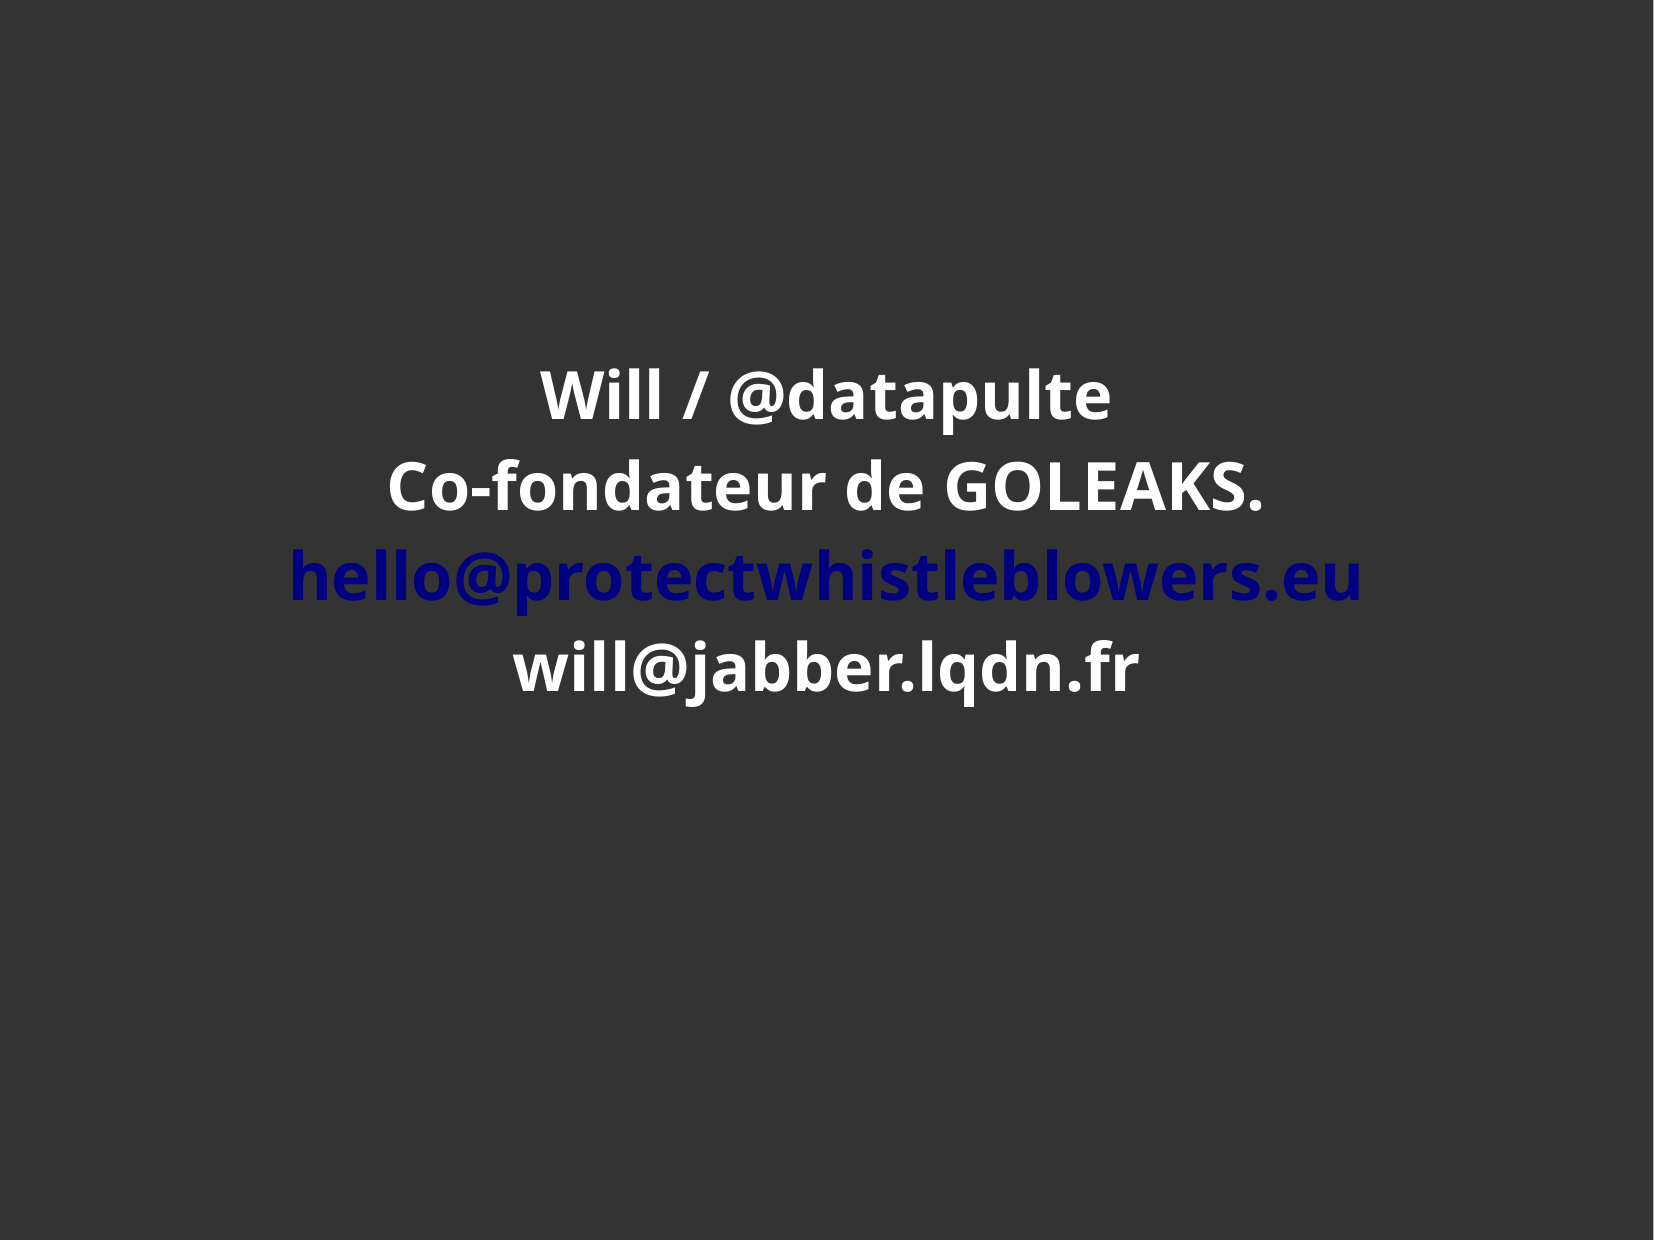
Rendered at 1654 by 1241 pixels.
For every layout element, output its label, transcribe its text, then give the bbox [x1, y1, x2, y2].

subtitle Will / @datapulte Co-fondateur de GOLEAKS. hello@protectwhistleblowers.eu will@jabber.lqdn.fr [82, 49, 1571, 1010]
